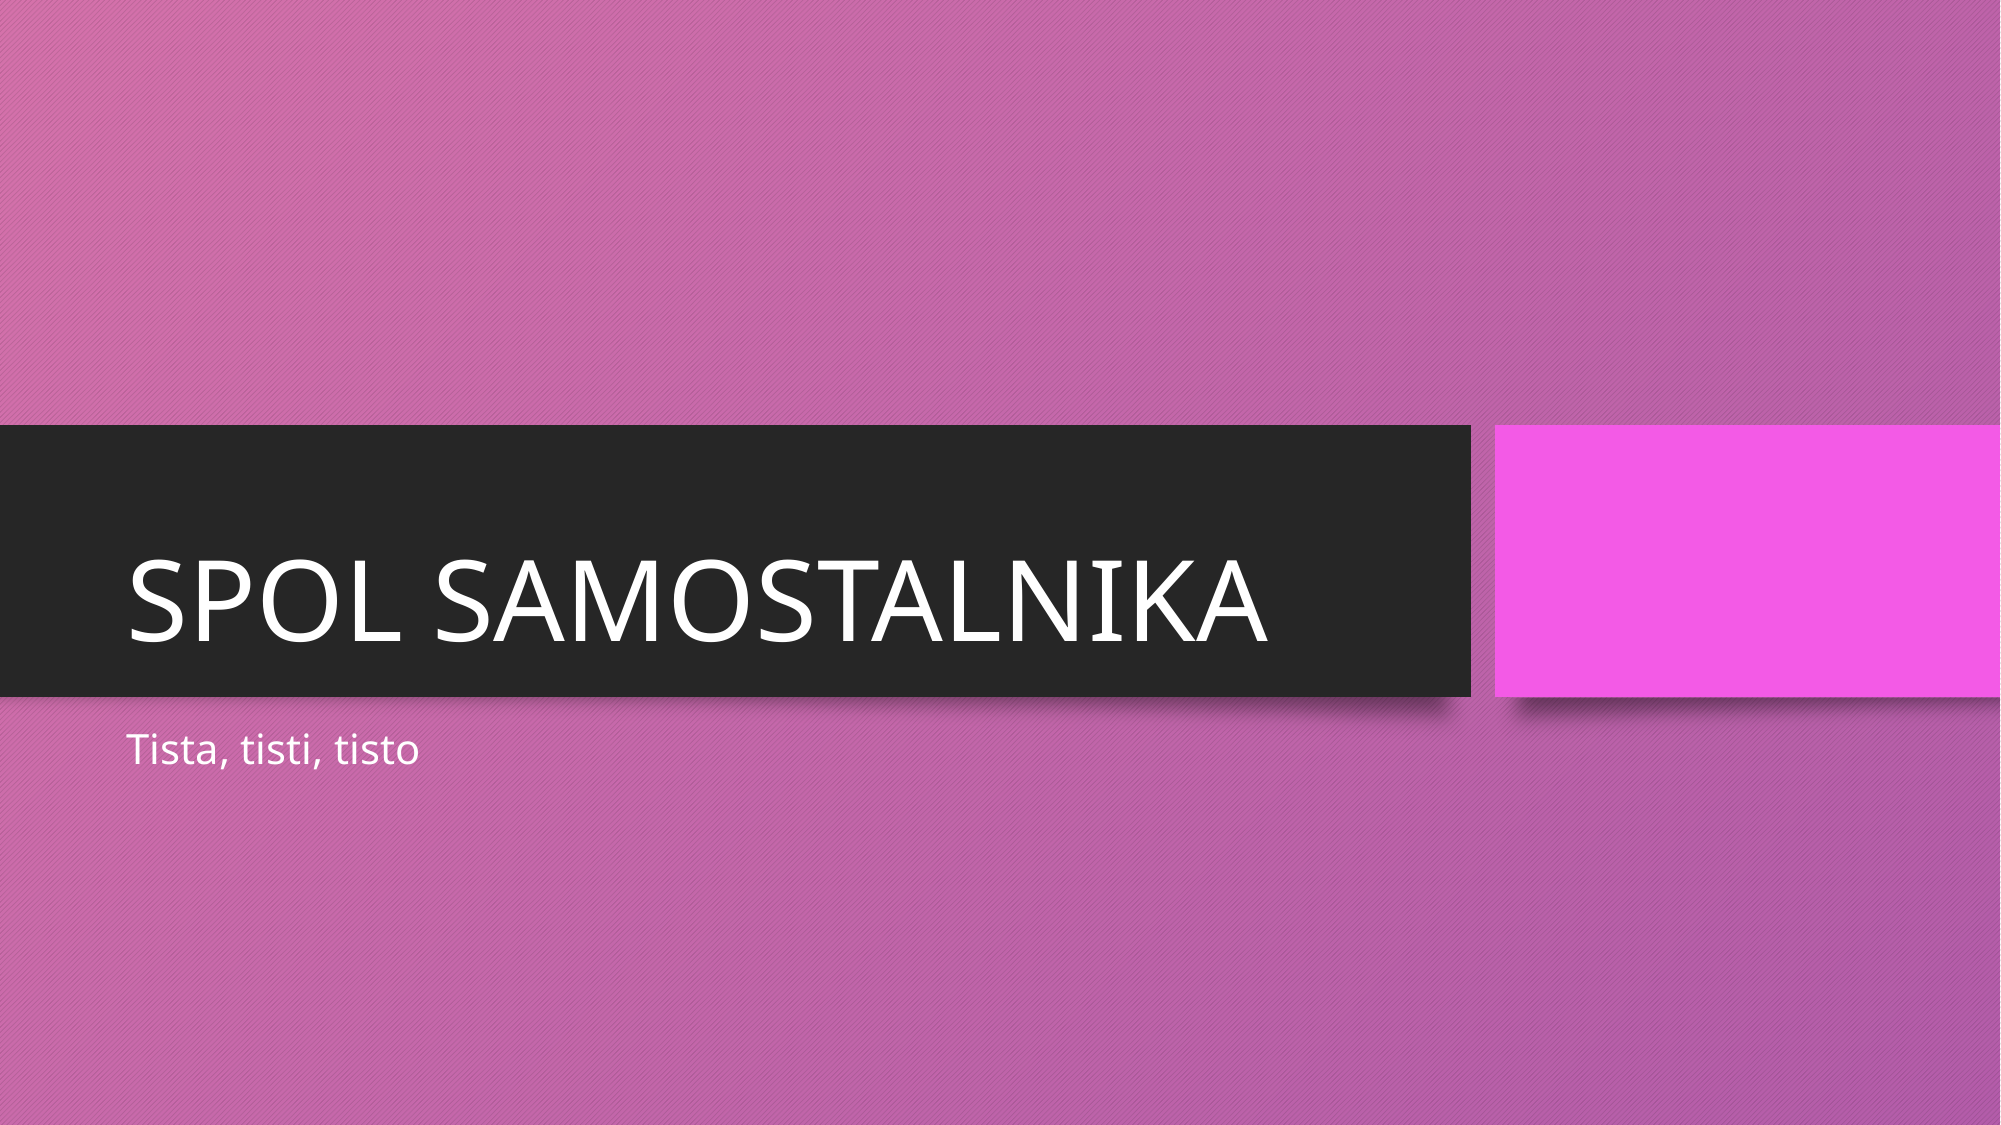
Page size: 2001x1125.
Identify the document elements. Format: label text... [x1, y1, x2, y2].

title SPOL SAMOSTALNIKA [111, 448, 1448, 674]
subtitle Tista, tisti, tisto [111, 720, 1448, 905]
